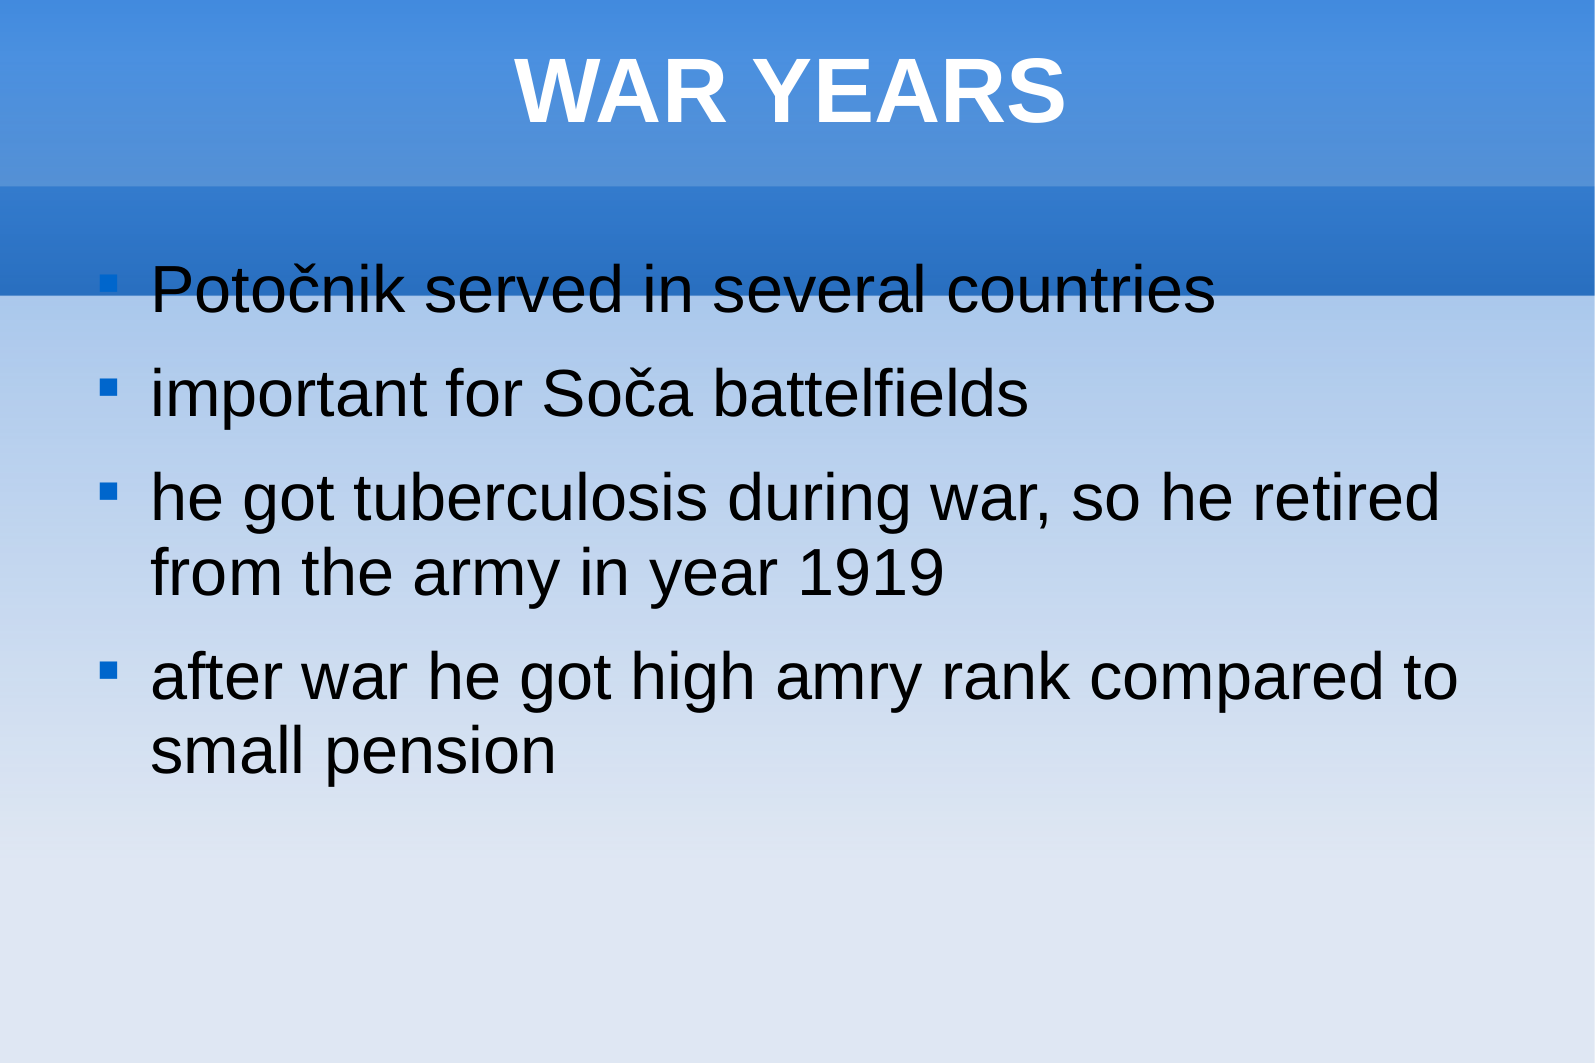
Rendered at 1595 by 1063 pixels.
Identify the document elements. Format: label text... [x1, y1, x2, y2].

picture [0, 0, 1595, 1063]
list Potočnik served in several countries important for Soča battelfields he got tuberculosis during war, so he retired from the army in year 1919 after war he got high amry rank compared to small pension [79, 248, 1515, 786]
title WAR YEARS [73, 0, 1509, 178]
